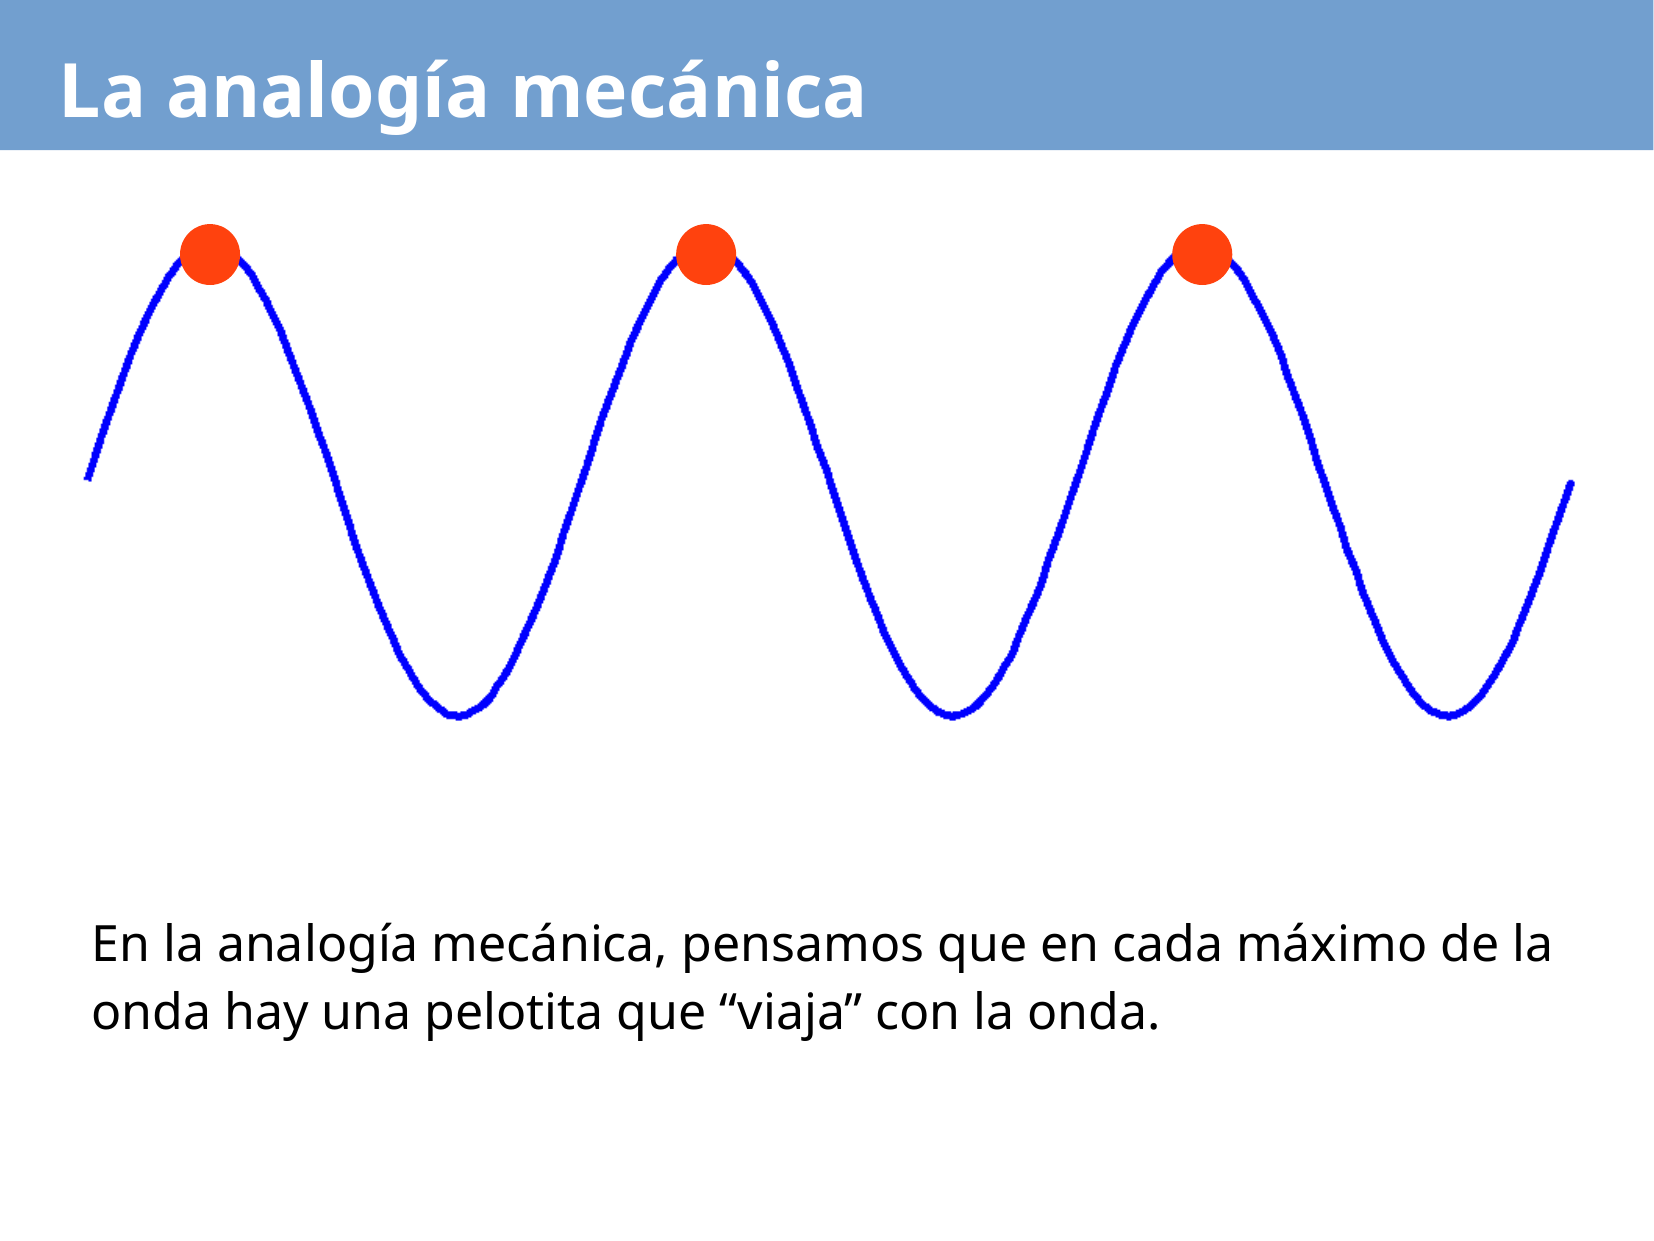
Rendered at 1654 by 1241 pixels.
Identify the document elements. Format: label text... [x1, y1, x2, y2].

text_box La analogía mecánica [44, 30, 777, 135]
text_box [1172, 224, 1233, 286]
text_box [676, 224, 737, 286]
text_box [0, 0, 1654, 151]
text_box En la analogía mecánica, pensamos que en cada máximo de la onda hay una pelotita que “viaja” con la onda. [76, 900, 1577, 1036]
picture [70, 224, 1589, 736]
text_box [180, 224, 241, 286]
